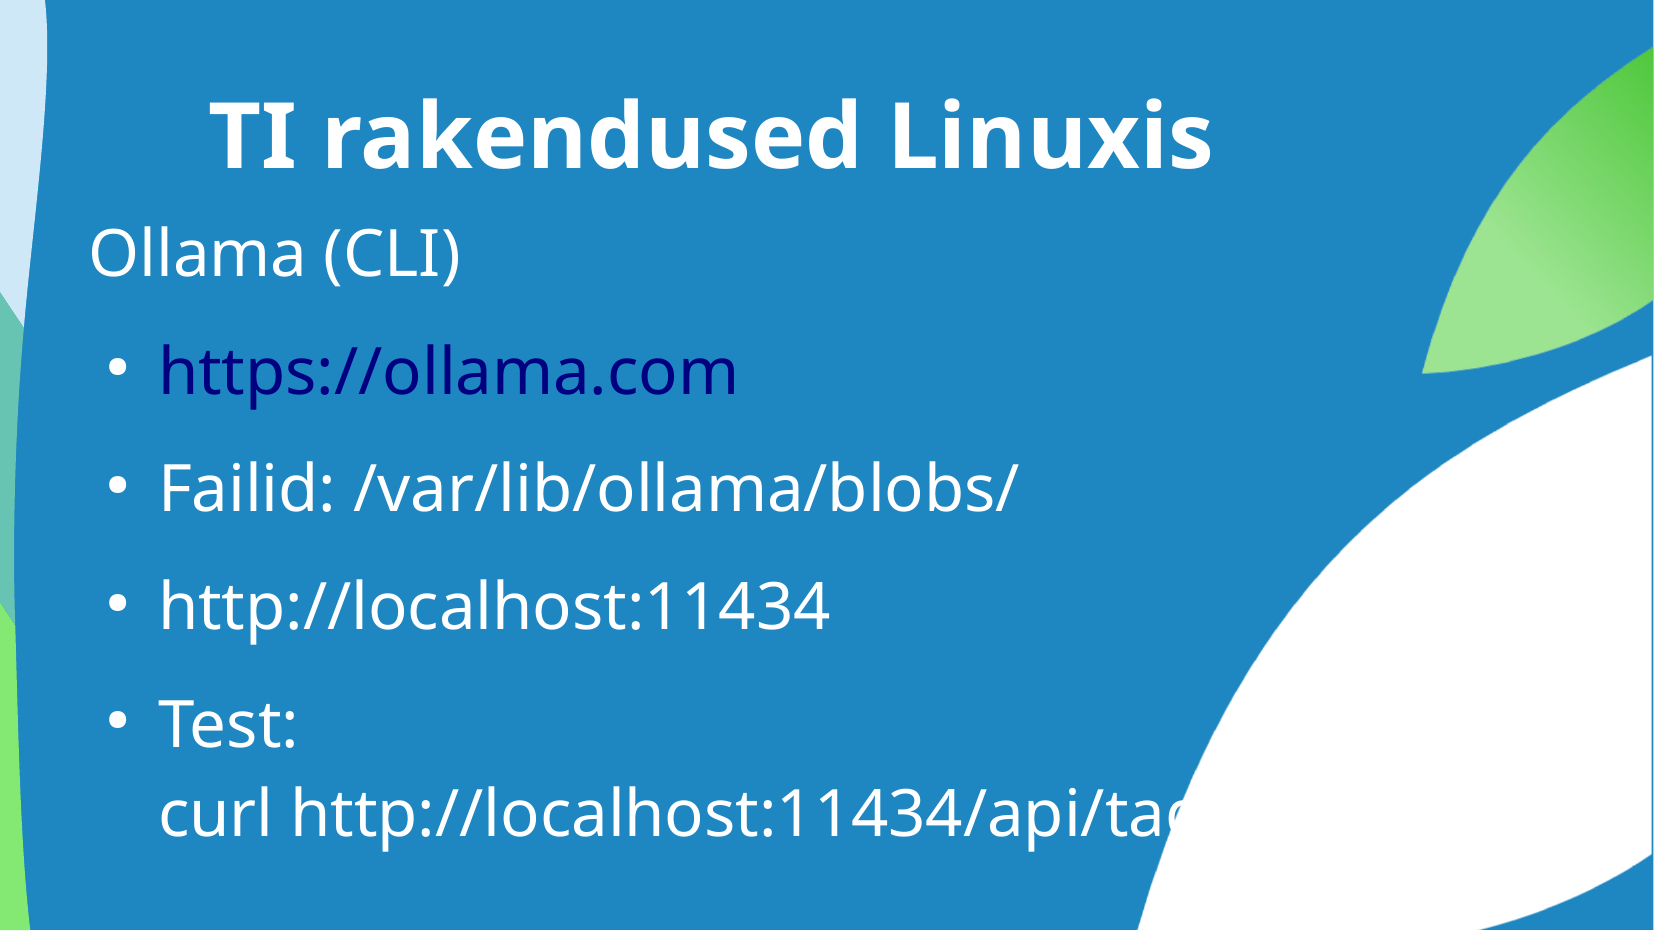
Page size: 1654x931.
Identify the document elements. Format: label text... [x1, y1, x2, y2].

title TI rakendused Linuxis [88, 59, 1335, 207]
picture [1138, 47, 1654, 931]
list Ollama (CLI) https://ollama.com Failid: /var/lib/ollama/blobs/ http://localhost:11434 Test: curl http://localhost:11434/api/tags [88, 206, 1270, 857]
